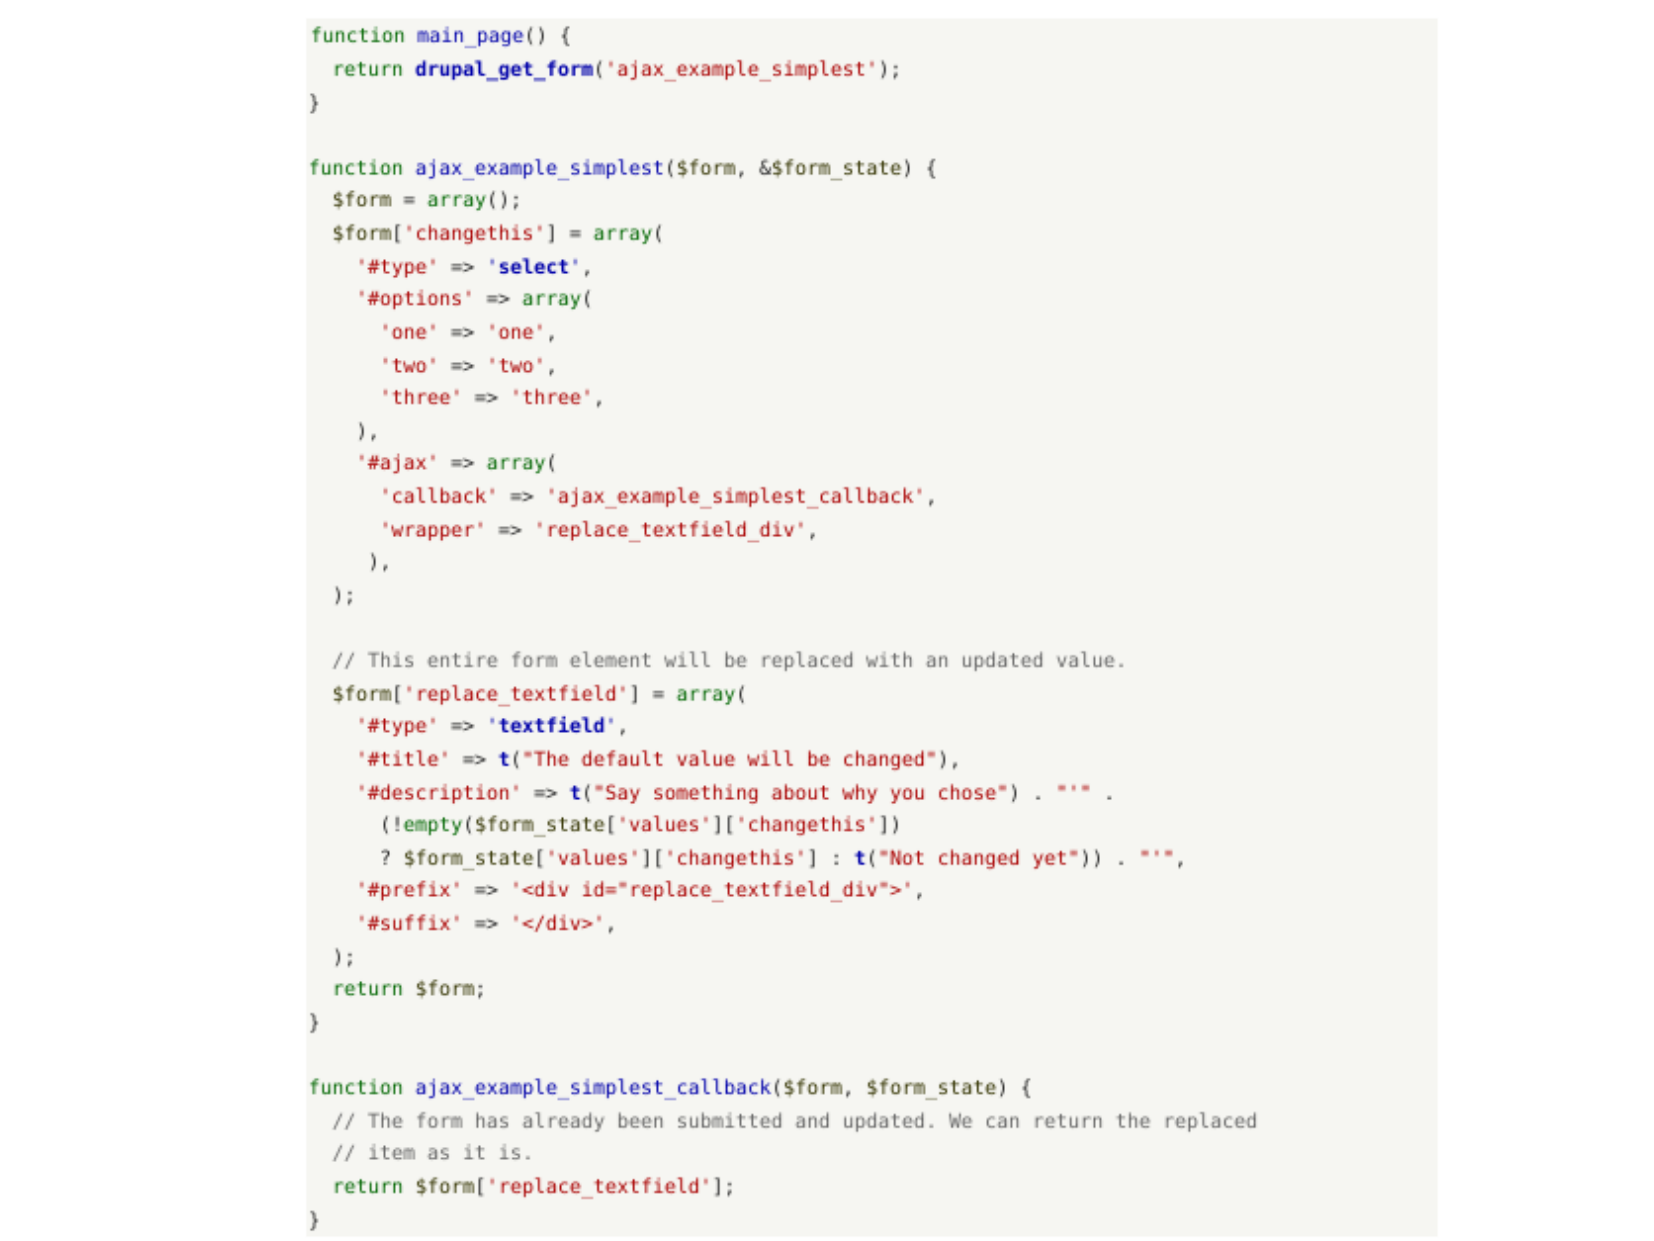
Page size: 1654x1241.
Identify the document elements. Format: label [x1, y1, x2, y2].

picture [295, 13, 1444, 1241]
